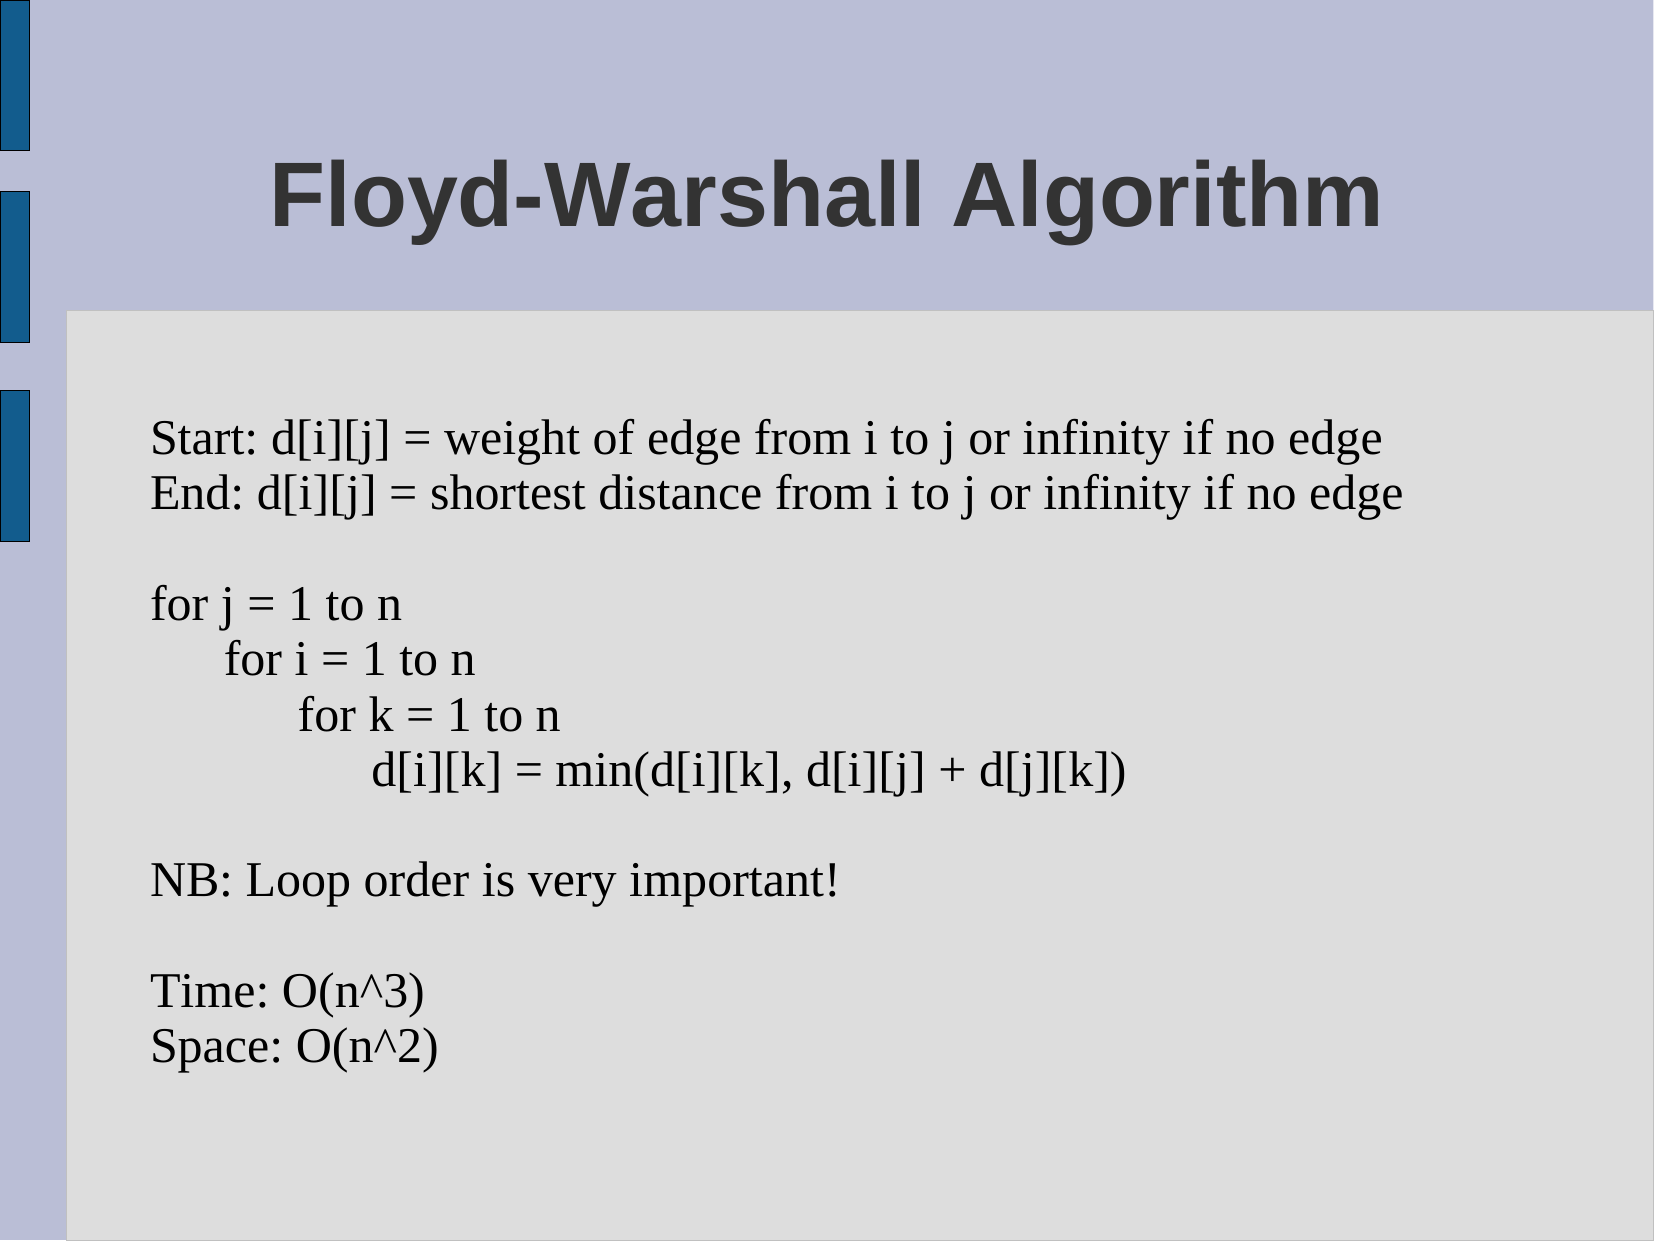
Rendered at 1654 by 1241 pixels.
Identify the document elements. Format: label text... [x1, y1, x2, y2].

title Floyd-Warshall Algorithm [121, 91, 1534, 299]
text_box Start: d[i][j] = weight of edge from i to j or infinity if no edge End: d[i][j] = shortest distance from i to j or infinity if no edge for j = 1 to n for i = 1 to n for k = 1 to n d[i][k] = min(d[i][k], d[i][j] + d[j][k]) NB: Loop order is very important! Time: O(n^3) Space: O(n^2) [150, 410, 1576, 1074]
